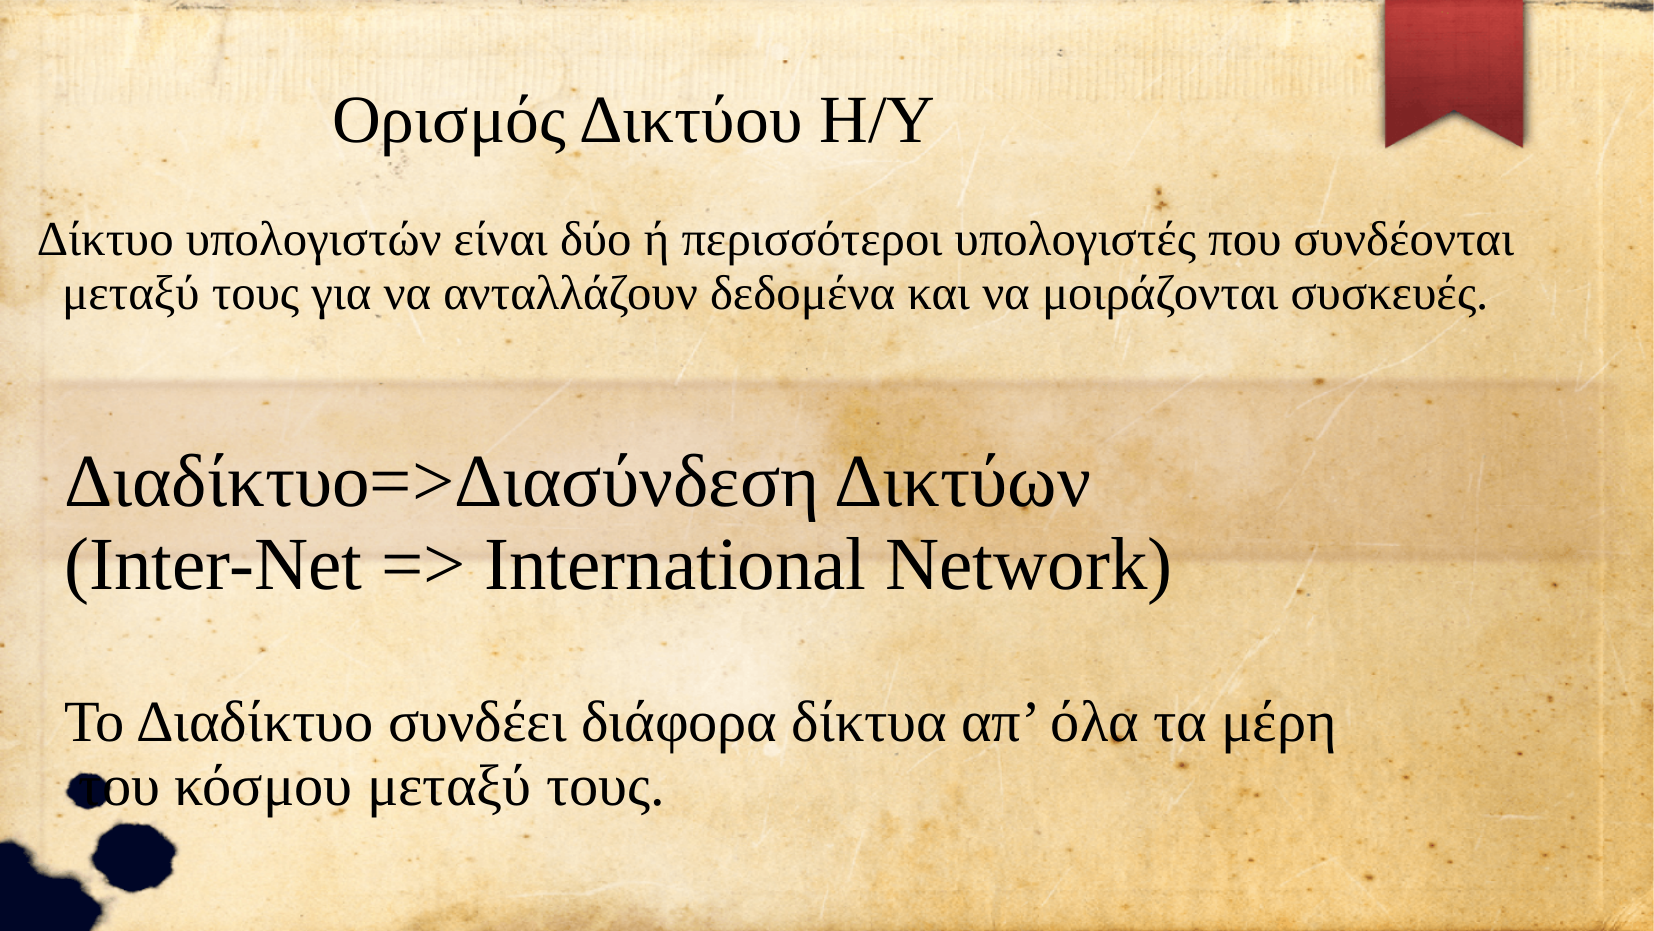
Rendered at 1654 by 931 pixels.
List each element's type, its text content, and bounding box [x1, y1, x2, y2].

title Δίκτυο υπολογιστών είναι δύο ή περισσότεροι υπολογιστές που συνδέονται μεταξύ τους για να ανταλλάζουν δεδομένα και να μοιράζονται συσκευές. [31, 188, 1521, 344]
text_box Διαδίκτυο=>Διασύνδεση Δικτύων (Inter-Νet => International Network) Το Διαδίκτυο συνδέει διάφορα δίκτυα απ’ όλα τα μέρη του κόσμου μεταξύ τους. [49, 432, 1582, 826]
picture [0, 0, 1654, 931]
list Ορισμός Δικτύου Η/Υ [170, 82, 1034, 158]
